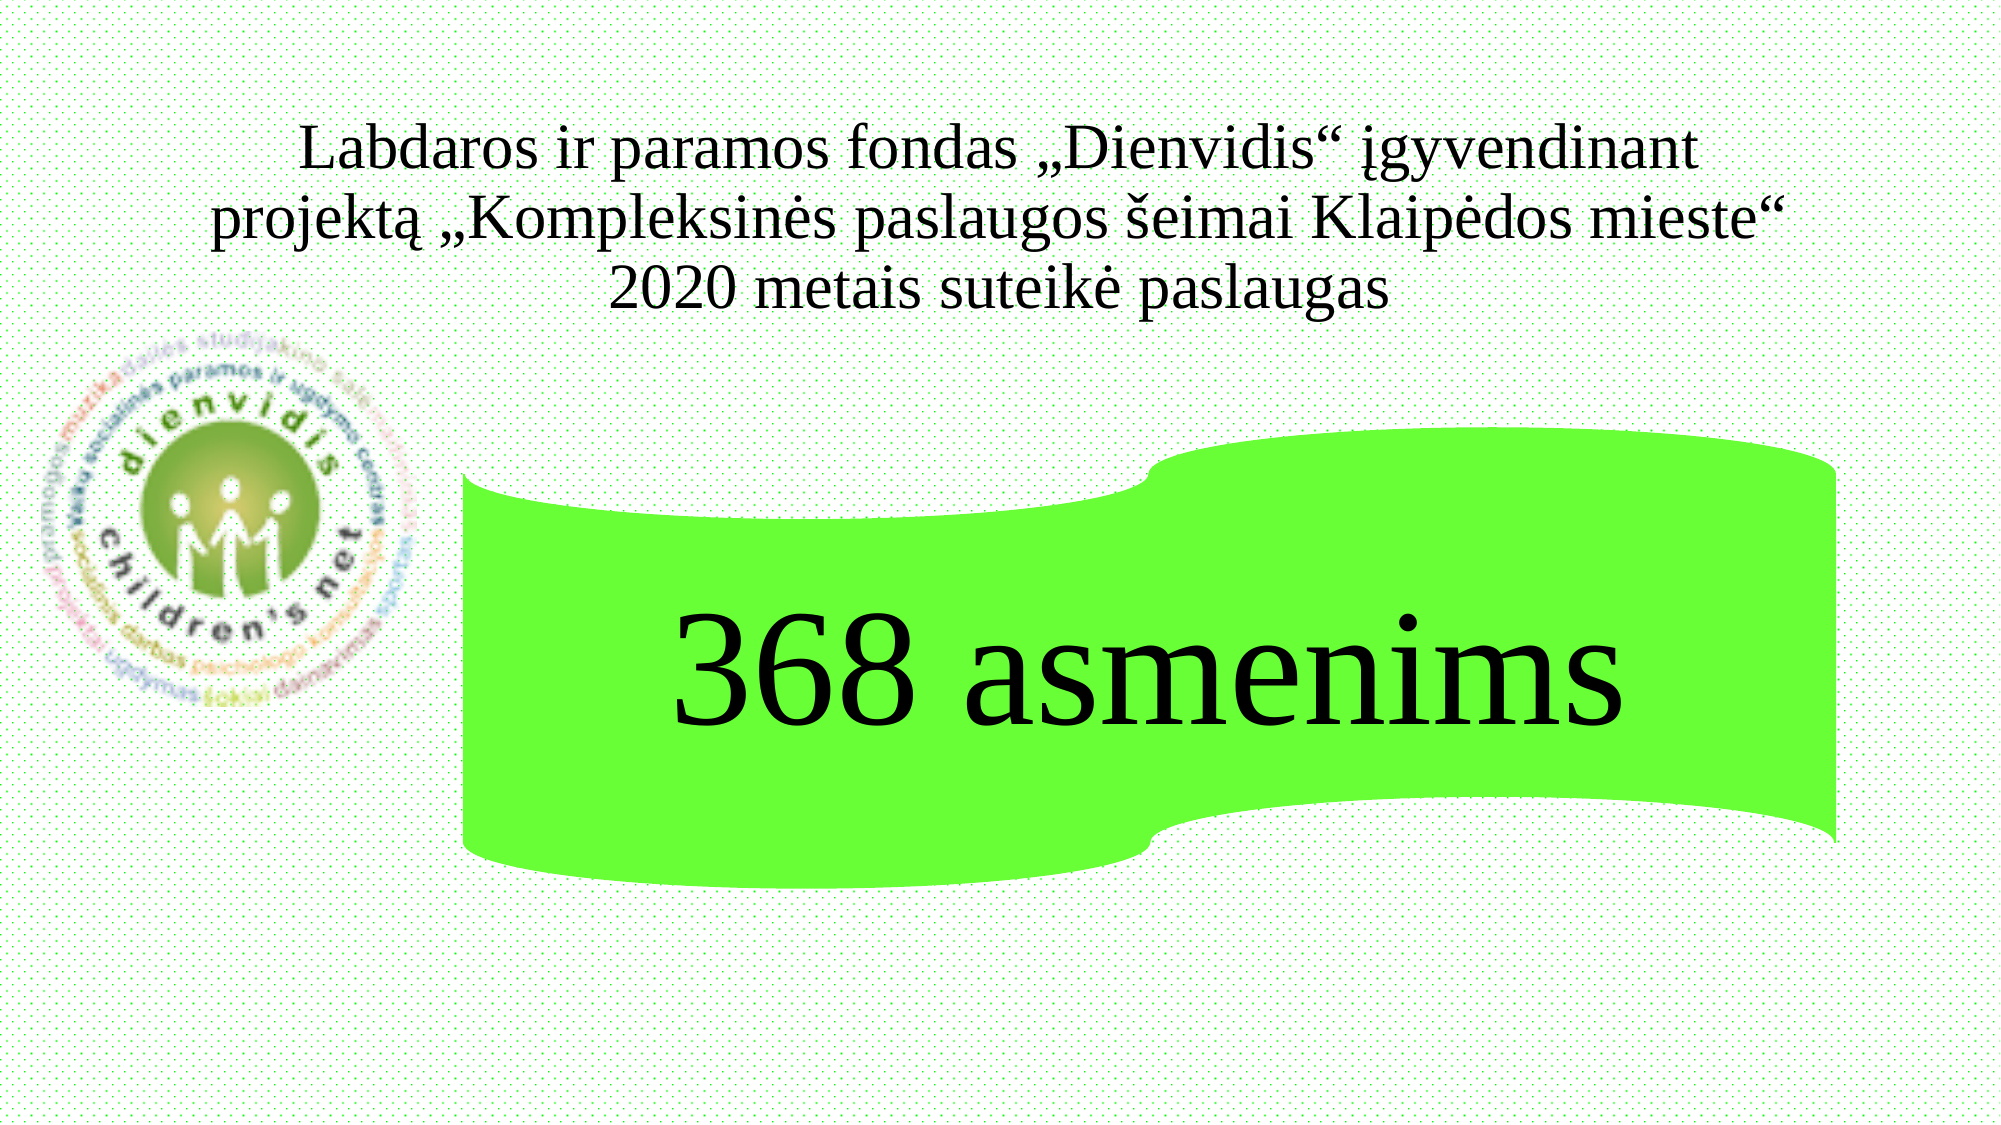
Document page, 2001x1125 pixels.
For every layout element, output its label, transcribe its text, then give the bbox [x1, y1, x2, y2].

text_box 368 asmenims [463, 428, 1836, 888]
title Labdaros ir paramos fondas „Dienvidis“ įgyvendinant projektą „Kompleksinės paslaugos šeimai Klaipėdos mieste“ 2020 metais suteikė paslaugas [174, 105, 1825, 331]
picture [41, 331, 417, 707]
